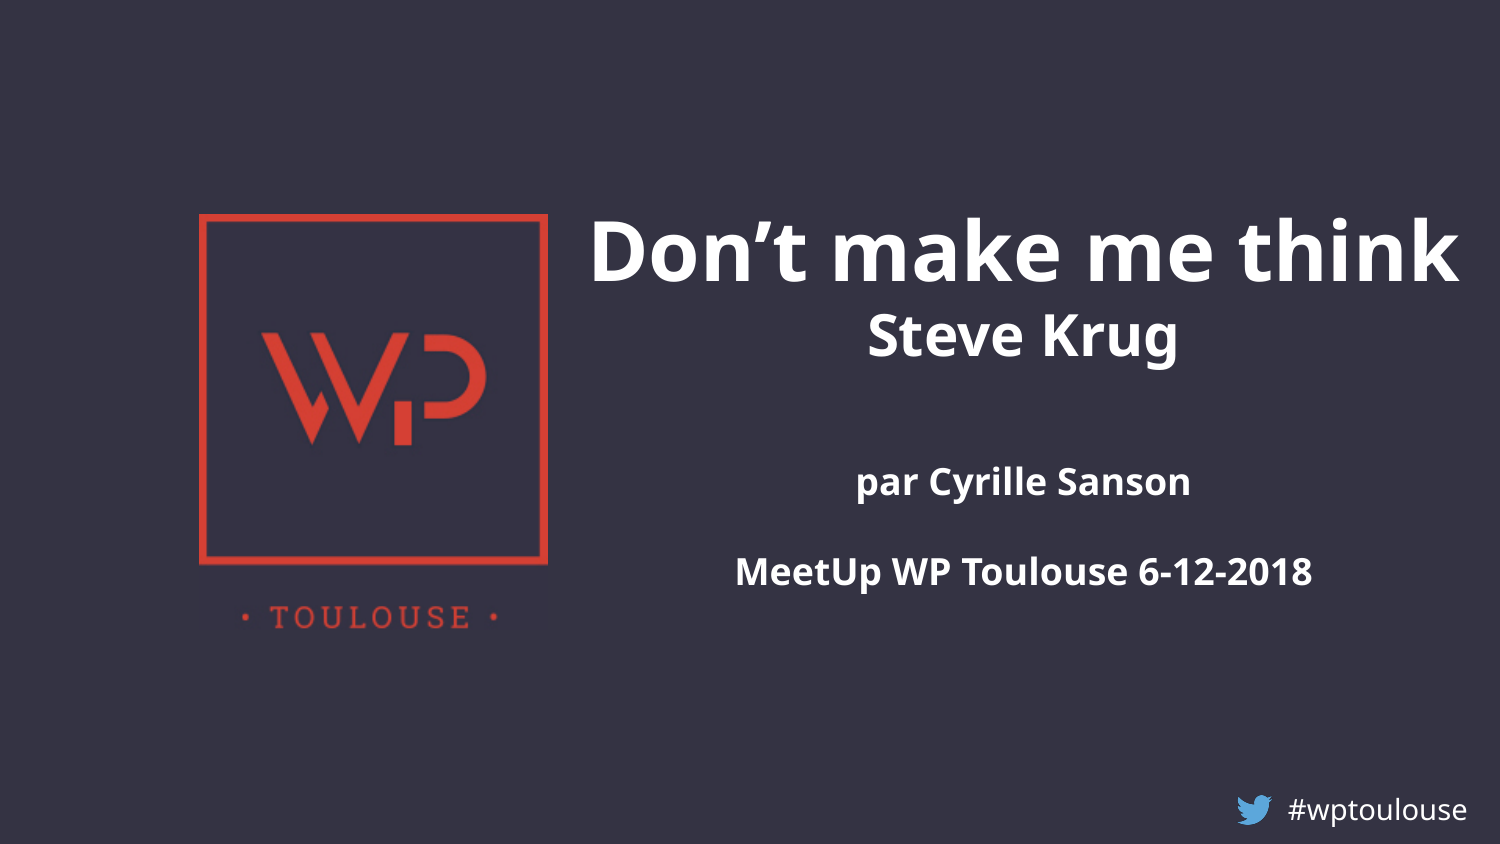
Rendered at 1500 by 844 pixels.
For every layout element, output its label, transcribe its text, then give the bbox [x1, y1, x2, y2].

picture [199, 214, 548, 630]
picture [1236, 795, 1273, 825]
text_box #wptoulouse [1272, 776, 1488, 832]
title Don’t make me think Steve Krug par Cyrille Sanson MeetUp WP Toulouse 6-12-2018 [547, 194, 1500, 609]
